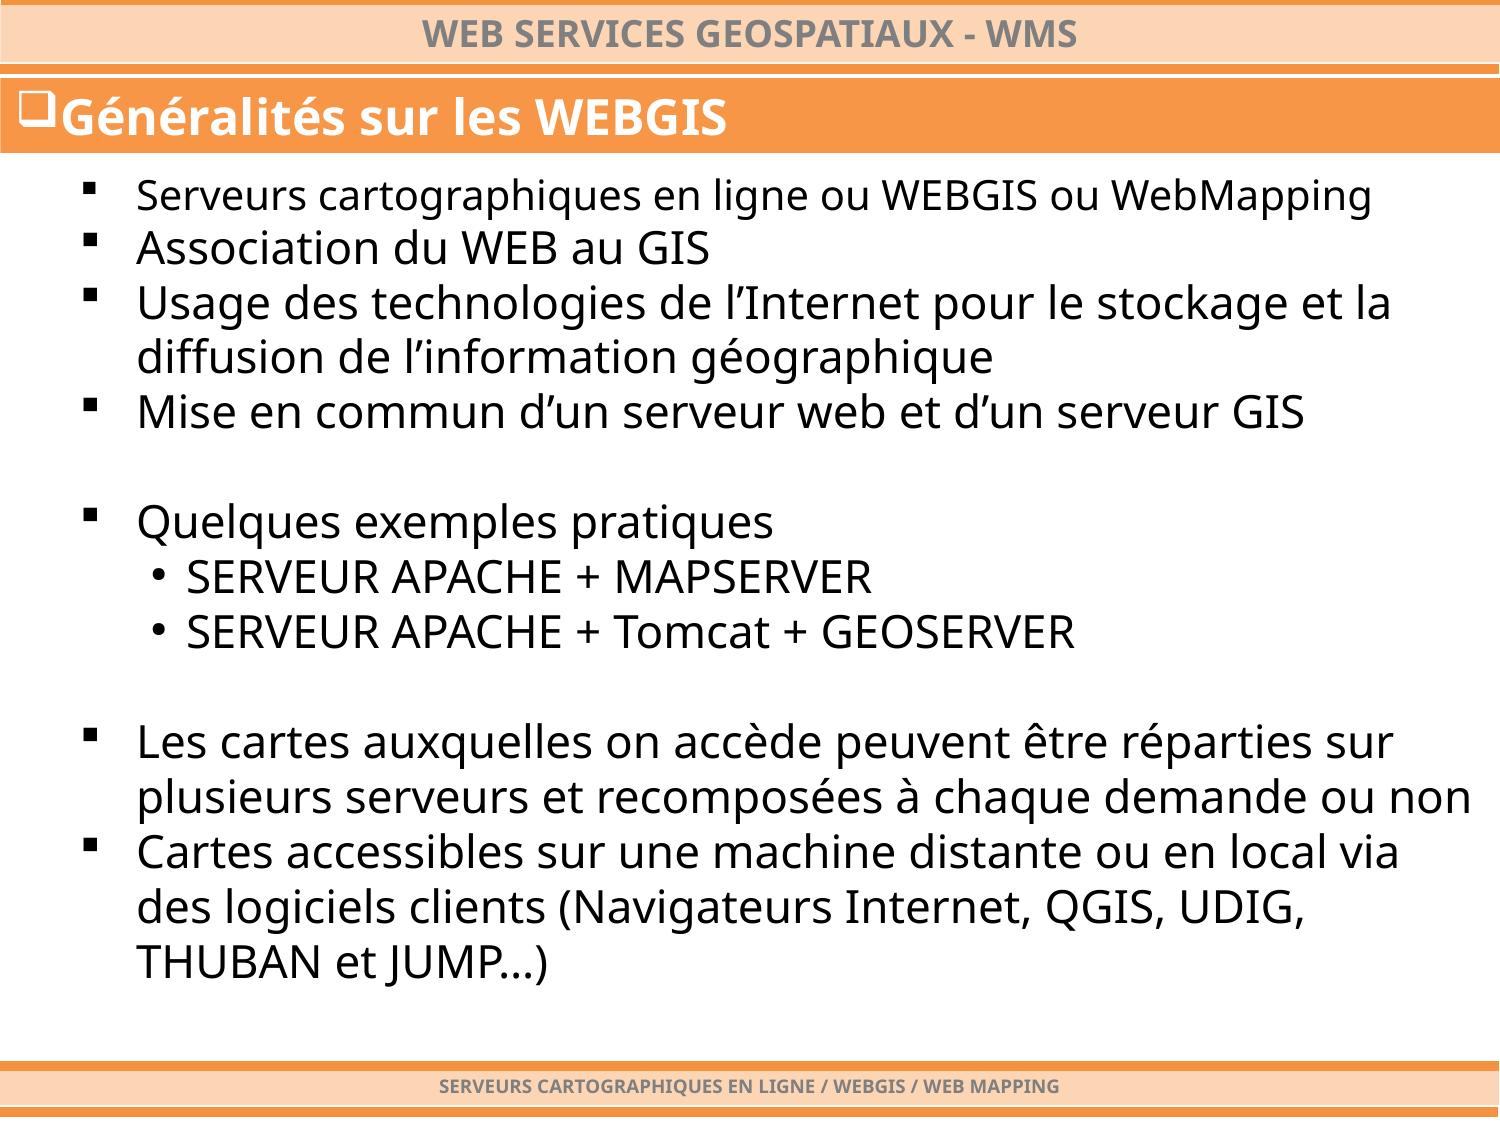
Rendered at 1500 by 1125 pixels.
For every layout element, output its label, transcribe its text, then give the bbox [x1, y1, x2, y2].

text_box WEB SERVICES GEOSPATIAUX - WMS [0, 2, 1500, 63]
text_box SERVEURS CARTOGRAPHIQUES EN LIGNE / WEBGIS / WEB MAPPING [0, 1071, 1499, 1106]
text_box Serveurs cartographiques en ligne ou WEBGIS ou WebMapping Association du WEB au GIS Usage des technologies de l’Internet pour le stockage et la diffusion de l’information géographique Mise en commun d’un serveur web et d’un serveur GIS Quelques exemples pratiques SERVEUR APACHE + MAPSERVER SERVEUR APACHE + Tomcat + GEOSERVER Les cartes auxquelles on accède peuvent être réparties sur plusieurs serveurs et recomposées à chaque demande ou non Cartes accessibles sur une machine distante ou en local via des logiciels clients (Navigateurs Internet, QGIS, UDIG, THUBAN et JUMP…) [64, 160, 1489, 996]
text_box Généralités sur les WEBGIS [0, 78, 1500, 153]
